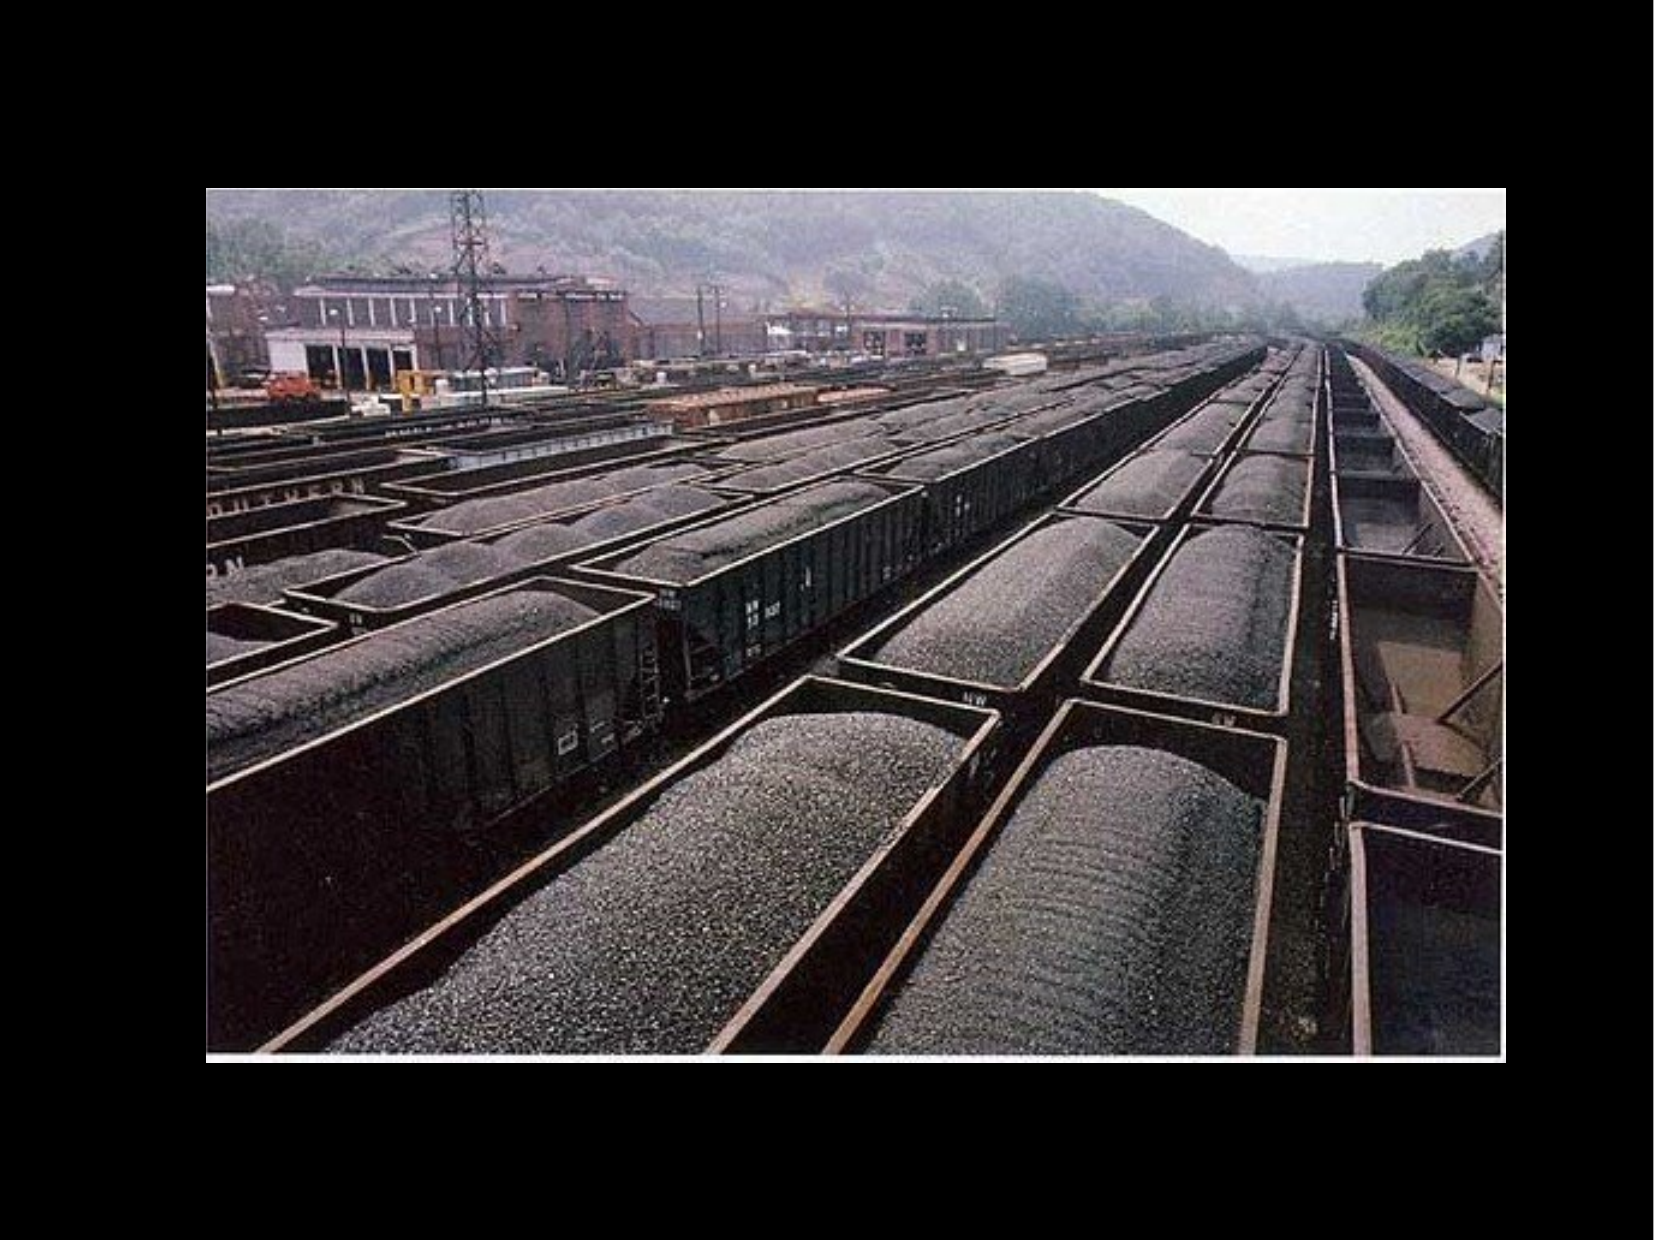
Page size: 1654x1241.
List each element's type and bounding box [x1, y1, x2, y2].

picture [206, 188, 1506, 1063]
